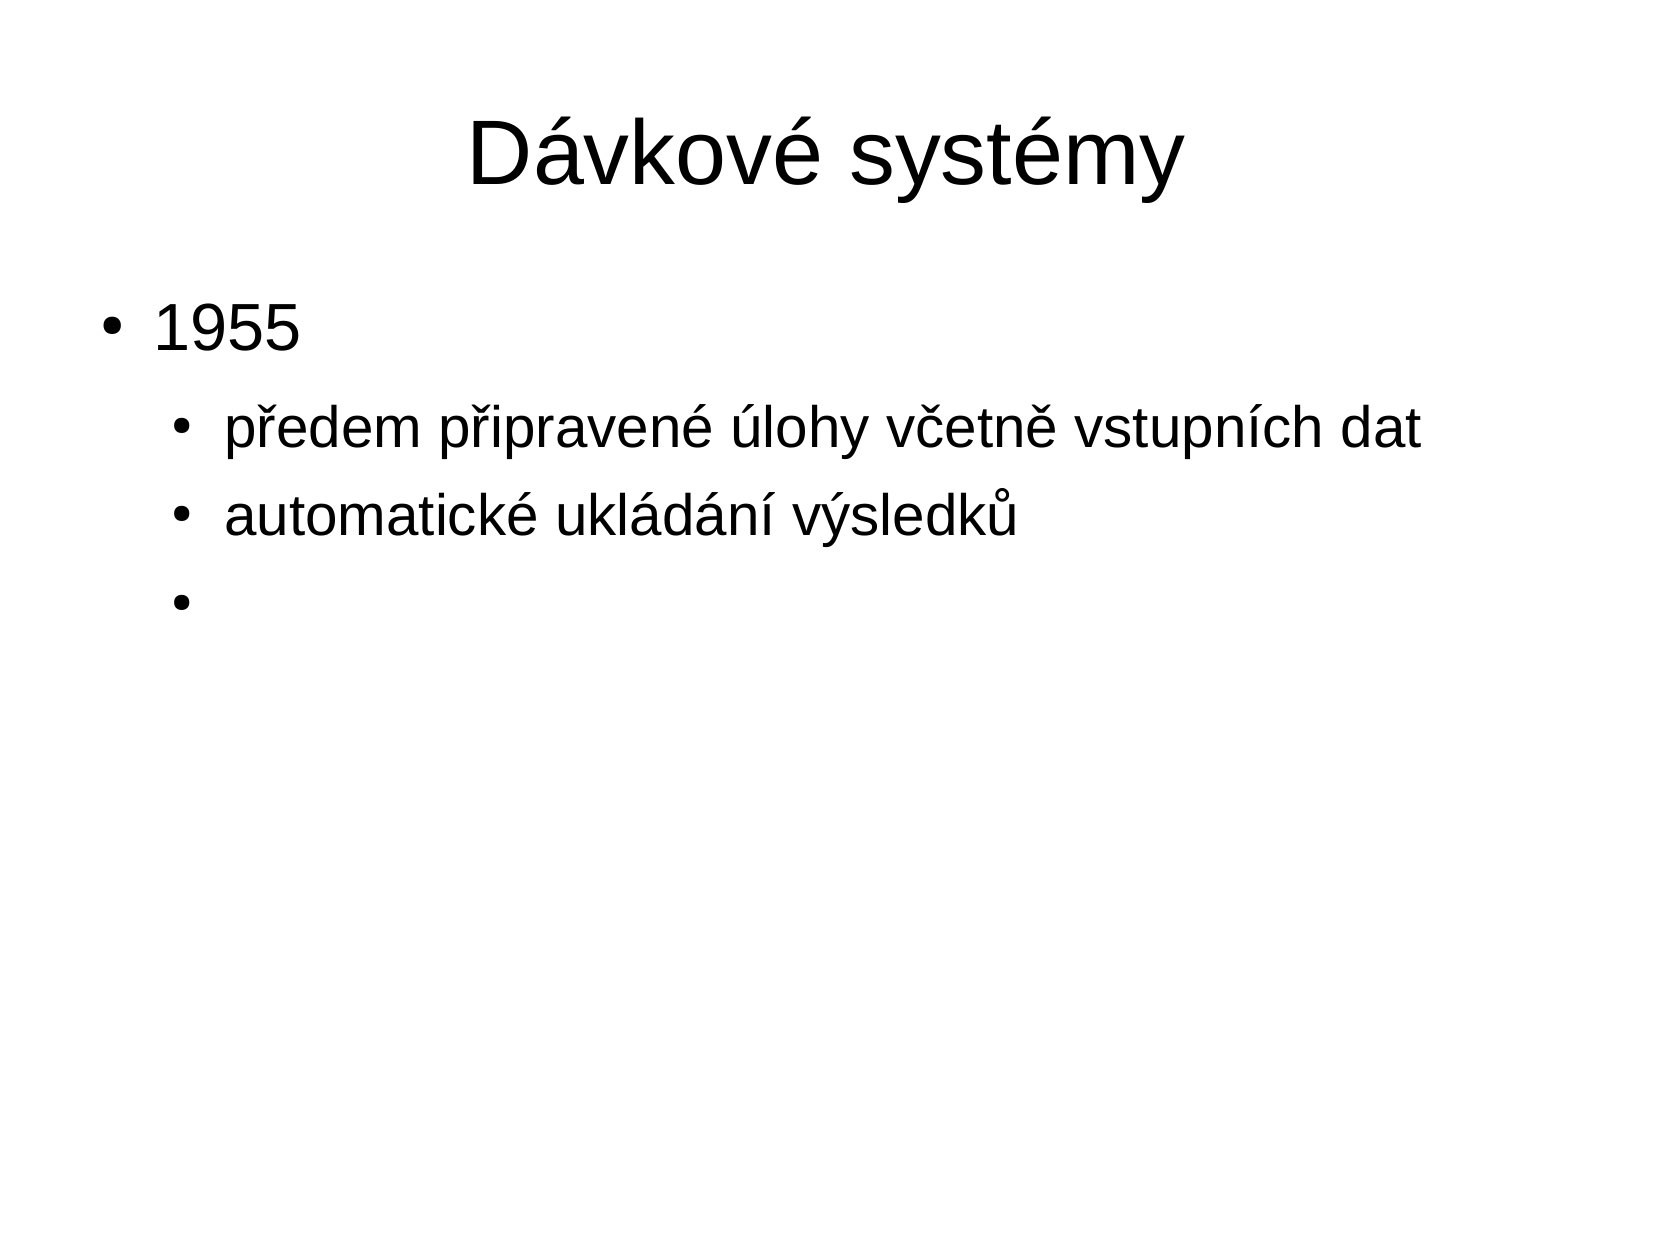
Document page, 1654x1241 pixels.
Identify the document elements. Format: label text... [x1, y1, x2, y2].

title Dávkové systémy [82, 49, 1571, 257]
list 1955 předem připravené úlohy včetně vstupních dat automatické ukládání výsledků [82, 290, 1571, 1109]
